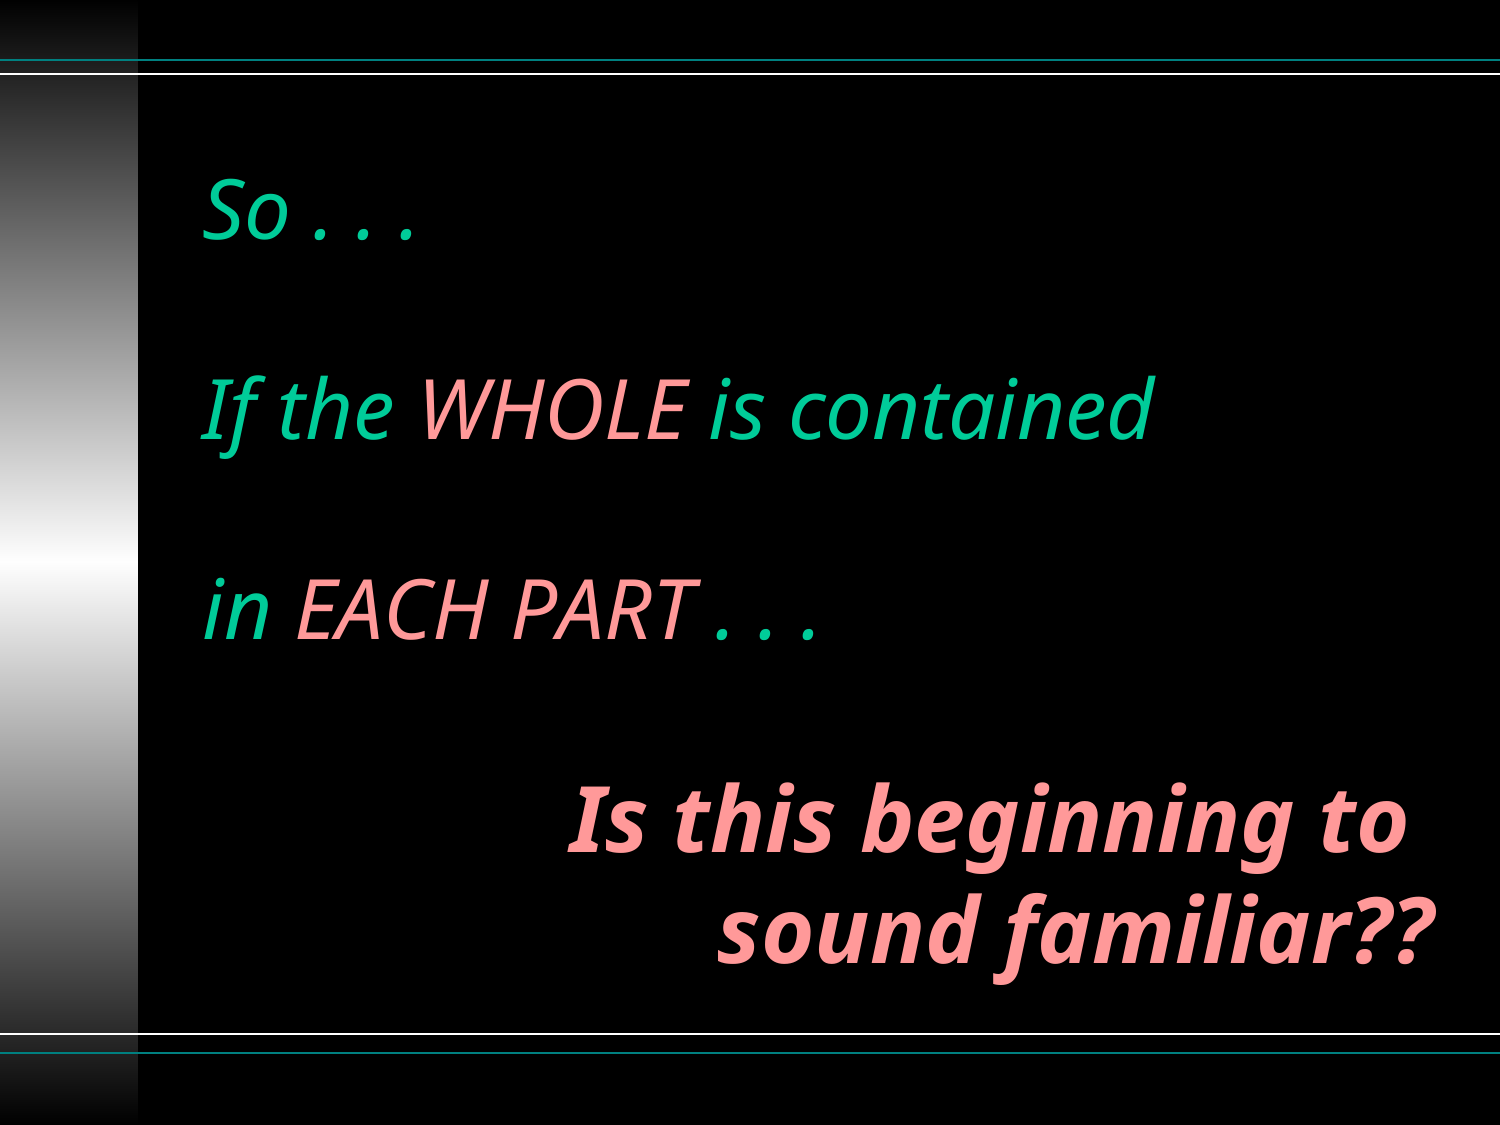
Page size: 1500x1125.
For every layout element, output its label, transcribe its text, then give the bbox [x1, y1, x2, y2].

title So . . . If the WHOLE is contained in EACH PART . . . [187, 312, 1463, 500]
list Is this beginning to sound familiar?? [174, 774, 1450, 1000]
